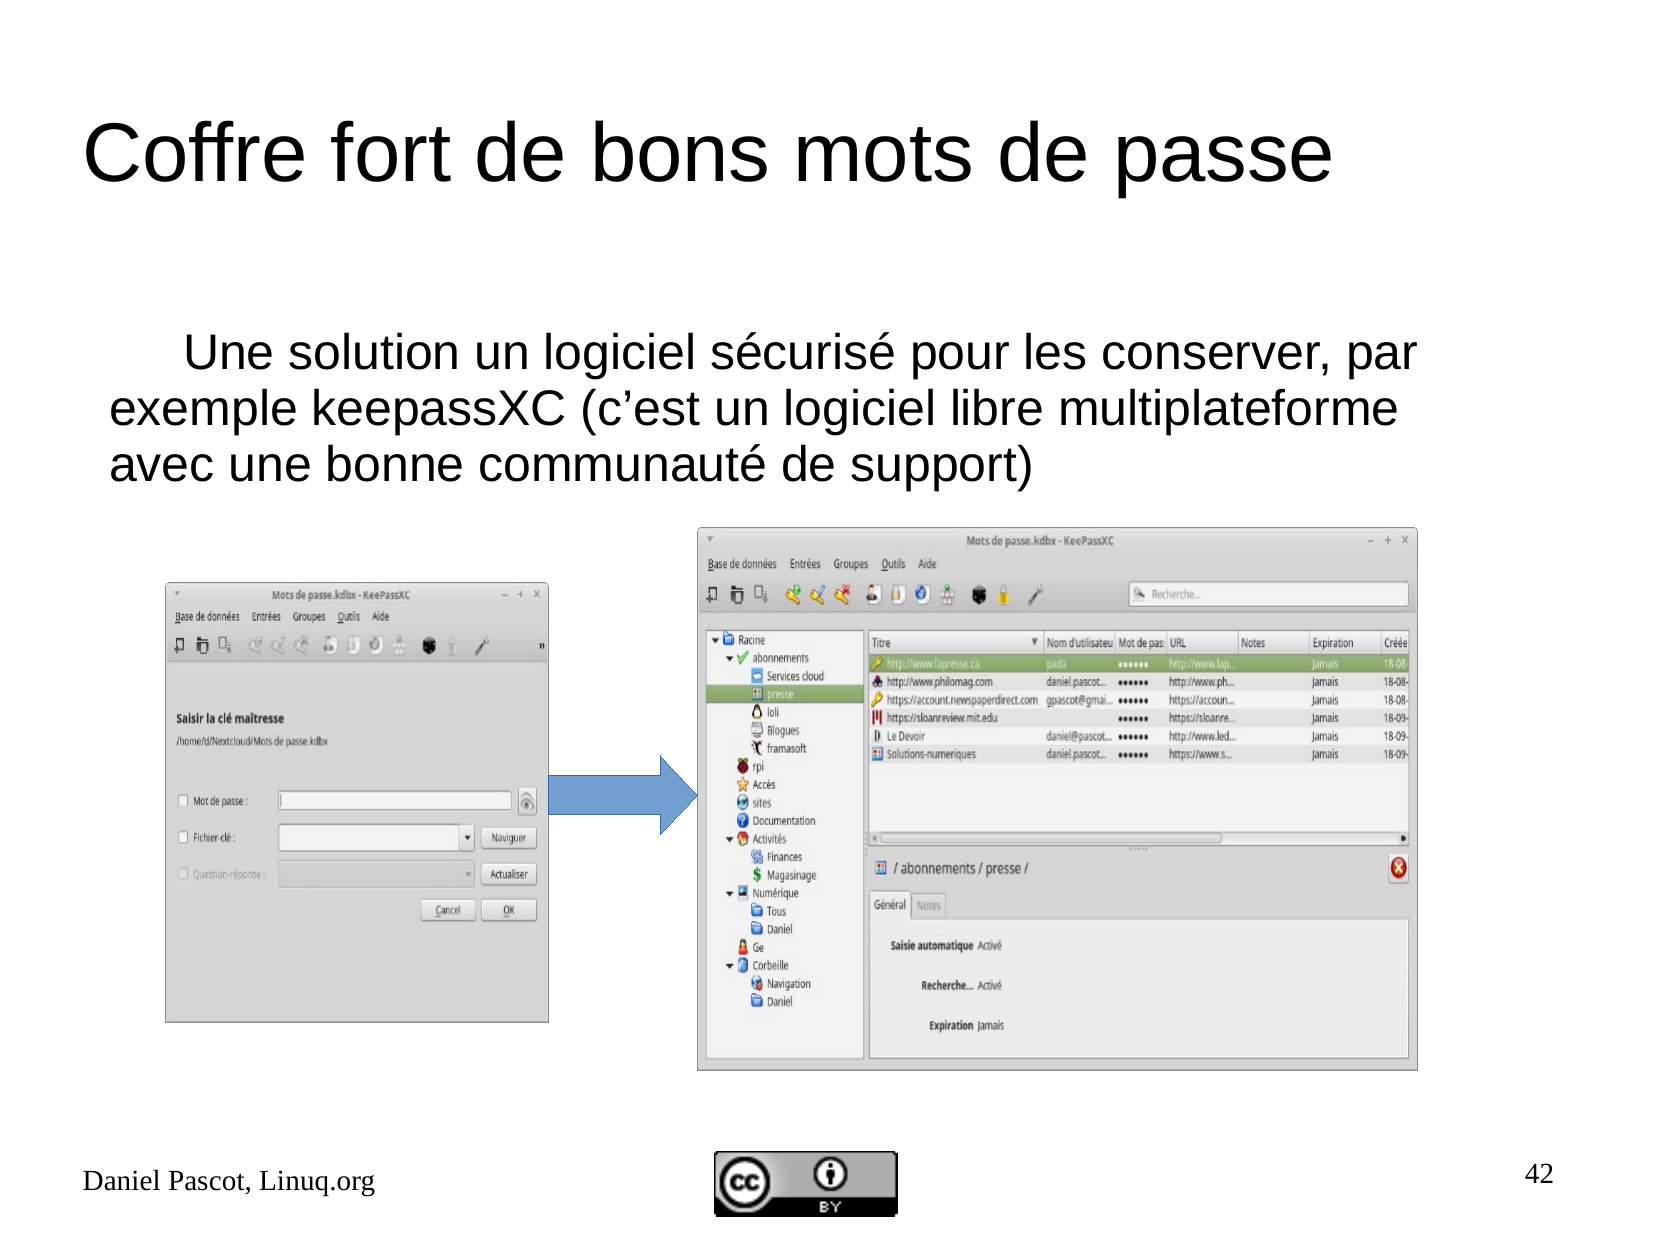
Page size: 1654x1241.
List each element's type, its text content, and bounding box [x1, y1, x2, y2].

text_box [548, 755, 698, 835]
text_box Une solution un logiciel sécurisé pour les conserver, par exemple keepassXC (c’est un logiciel libre multiplateforme avec une bonne communauté de support) [94, 261, 1477, 556]
picture [697, 527, 1418, 1071]
picture [714, 1151, 898, 1217]
title Coffre fort de bons mots de passe [82, 49, 1571, 257]
picture [165, 582, 549, 1023]
